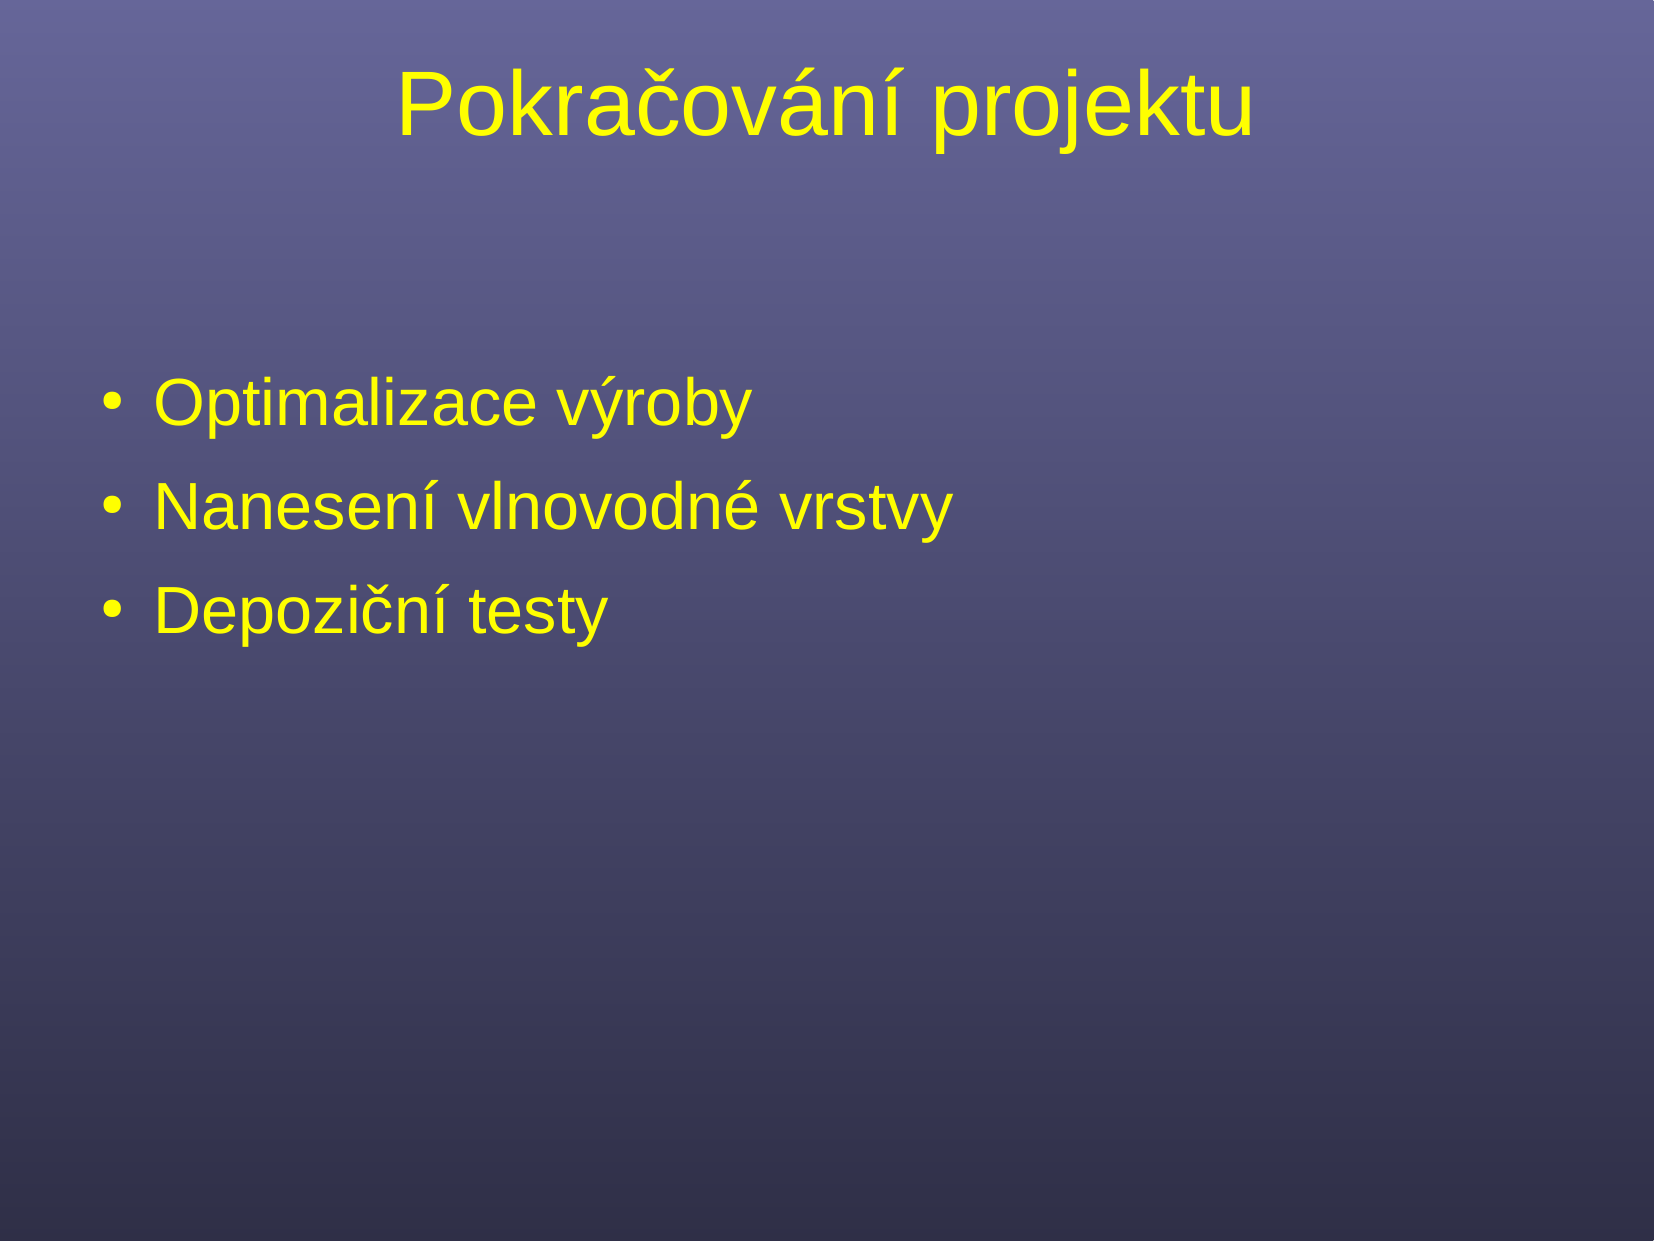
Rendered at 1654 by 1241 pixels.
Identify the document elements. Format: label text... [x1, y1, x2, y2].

list Optimalizace výroby Nanesení vlnovodné vrstvy Depoziční testy [82, 364, 1571, 1071]
title Pokračování projektu [82, 0, 1571, 208]
